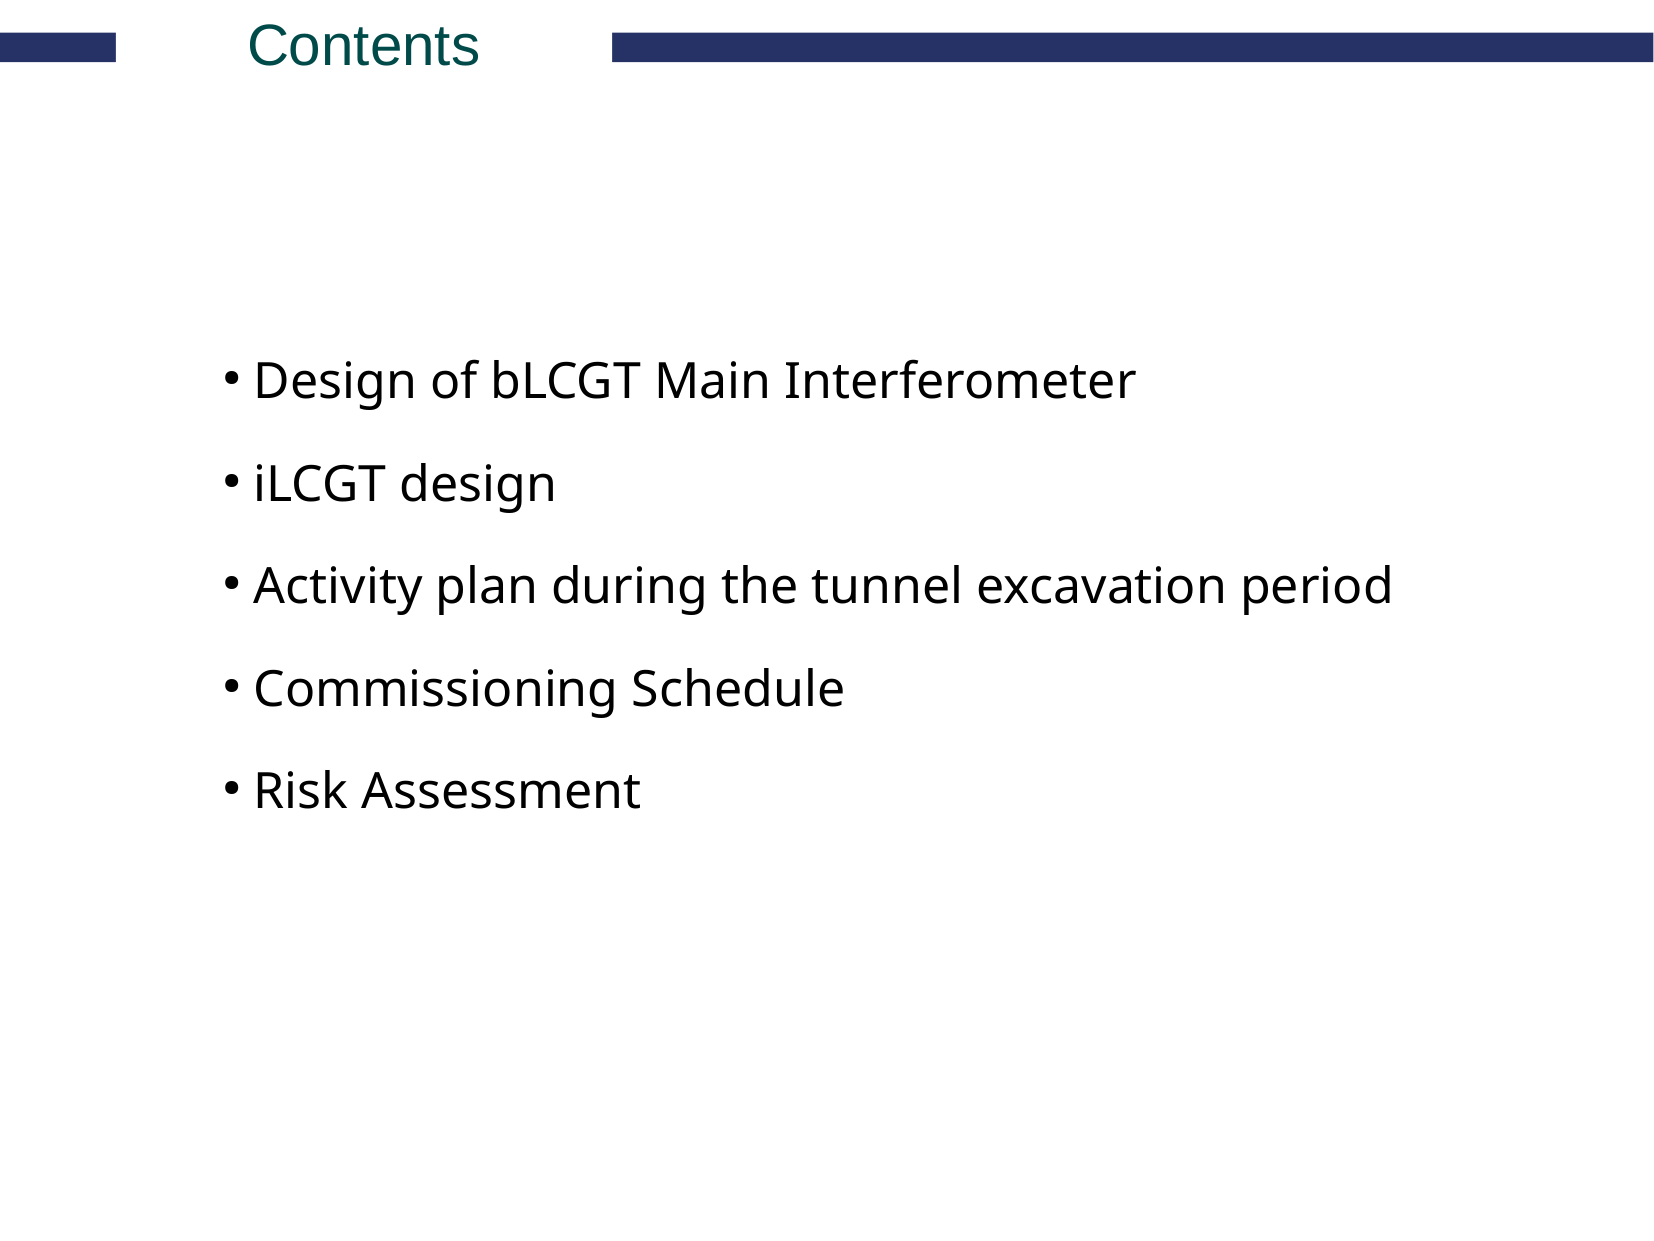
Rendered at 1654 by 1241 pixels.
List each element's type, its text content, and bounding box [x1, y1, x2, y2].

title Contents [115, 12, 613, 78]
text_box Design of bLCGT Main Interferometer iLCGT design Activity plan during the tunnel excavation period Commissioning Schedule Risk Assessment [208, 303, 1483, 844]
